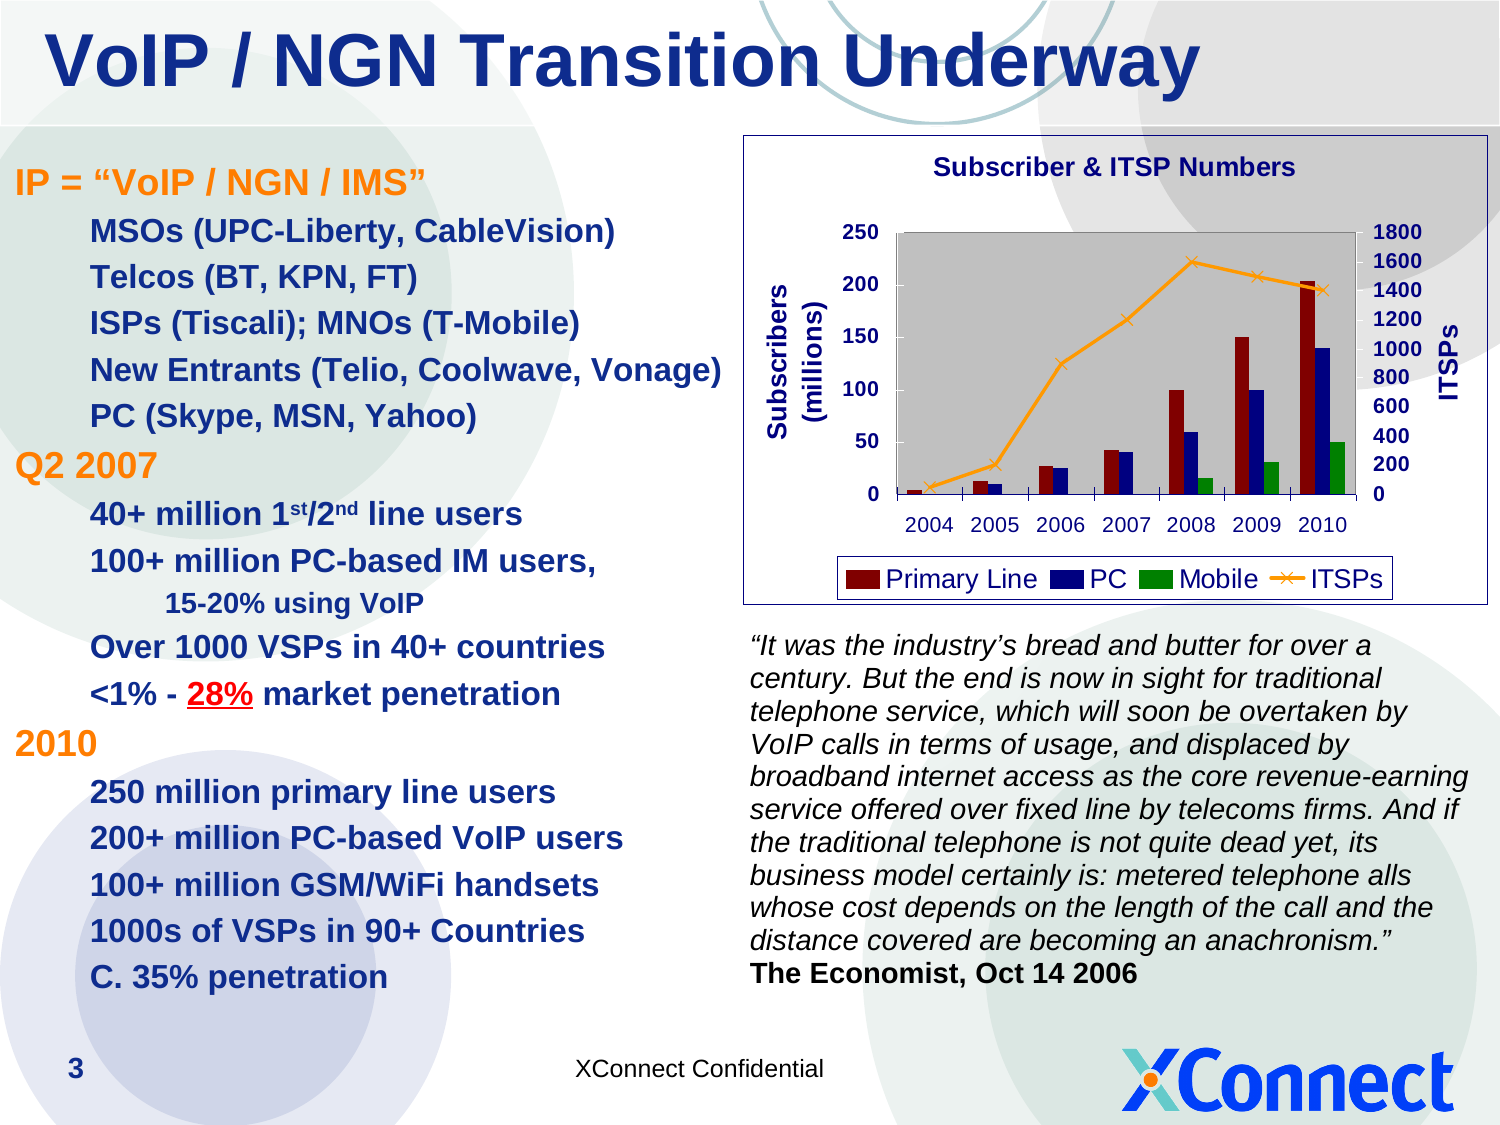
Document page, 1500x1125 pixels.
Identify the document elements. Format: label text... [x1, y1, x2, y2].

picture [1116, 1042, 1459, 1118]
list IP = “VoIP / NGN / IMS” MSOs (UPC-Liberty, CableVision) Telcos (BT, KPN, FT) ISPs (Tiscali); MNOs (T-Mobile) New Entrants (Telio, Coolwave, Vonage) PC (Skype, MSN, Yahoo) Q2 2007 40+ million 1st/2nd line users 100+ million PC-based IM users, 15-20% using VoIP Over 1000 VSPs in 40+ countries <1% - 28% market penetration 2010 250 million primary line users 200+ million PC-based VoIP users 100+ million GSM/WiFi handsets 1000s of VSPs in 90+ Countries C. 35% penetration [0, 160, 809, 1125]
picture [737, 129, 1495, 610]
title VoIP / NGN Transition Underway [29, 7, 1483, 114]
text_box “It was the industry’s bread and butter for over a century. But the end is now in sight for traditional telephone service, which will soon be overtaken by VoIP calls in terms of usage, and displaced by broadband internet access as the core revenue-earning service offered over fixed line by telecoms firms. And if the traditional telephone is not quite dead yet, its business model certainly is: metered telephone alls whose cost depends on the length of the call and the distance covered are becoming an anachronism.” The Economist, Oct 14 2006 [678, 621, 1495, 998]
